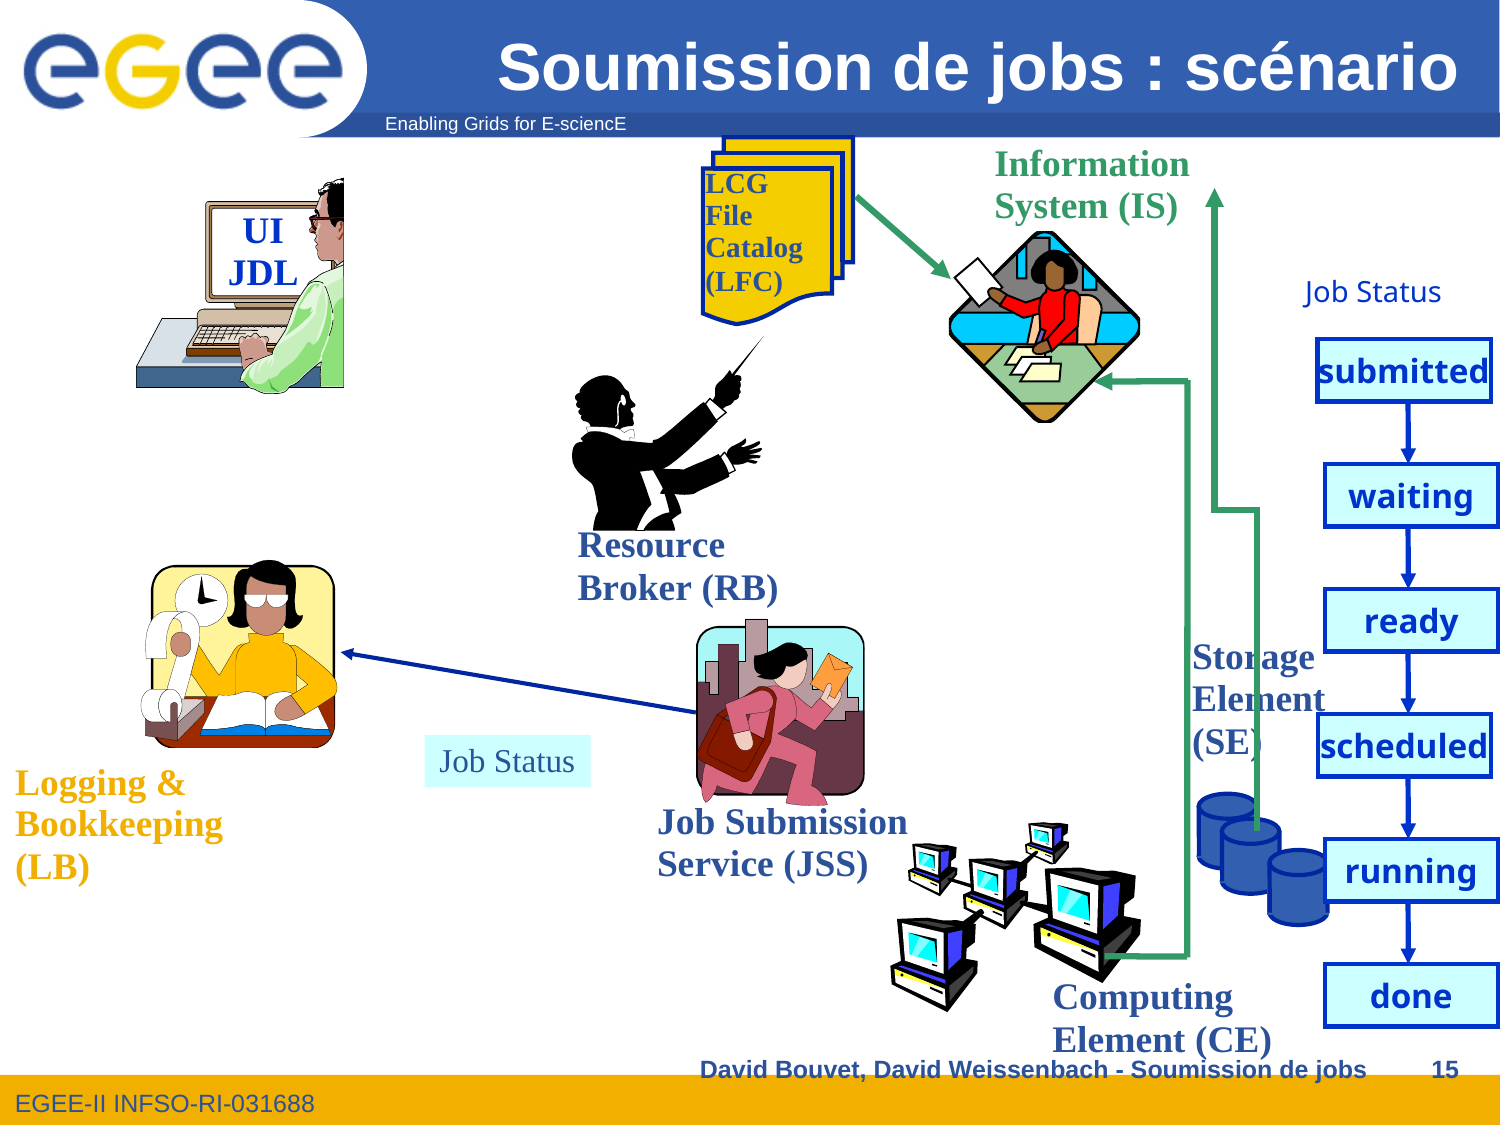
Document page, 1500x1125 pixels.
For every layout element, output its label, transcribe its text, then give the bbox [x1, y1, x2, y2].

text_box ready [1324, 589, 1498, 652]
text_box running [1324, 839, 1498, 902]
text_box [1198, 793, 1328, 925]
text_box scheduled [1317, 713, 1492, 777]
text_box Logging & Bookkeeping (LB)‏ [0, 753, 239, 896]
chart [571, 336, 764, 516]
text_box UI JDL [213, 202, 314, 302]
picture [887, 818, 1141, 1019]
title Soumission de jobs : scénario [369, 9, 1475, 126]
text_box LCG File Catalog (LFC)‏ [690, 159, 819, 307]
text_box done [1324, 964, 1498, 1027]
text_box Job Status [424, 734, 591, 788]
text_box Storage Element (SE)‏ [1177, 628, 1184, 771]
picture [18, 30, 349, 112]
text_box [713, 137, 853, 294]
text_box waiting [1324, 464, 1498, 527]
chart [696, 618, 865, 792]
text_box submitted [1317, 338, 1491, 402]
text_box Resource Broker (RB)‏ [562, 516, 794, 617]
text_box Job Submission Service (JSS)‏ [642, 792, 923, 894]
text_box Job Status [1290, 264, 1500, 320]
text_box Storage Element (SE)‏ [1260, 628, 1341, 771]
chart [948, 231, 1141, 423]
chart [136, 177, 344, 394]
text_box Storage Element (SE)‏ [1191, 628, 1254, 771]
text_box Computing Element (CE)‏ [1037, 968, 1288, 1069]
chart [140, 556, 341, 748]
text_box Information System (IS)‏ [979, 135, 1215, 236]
text_box [702, 307, 782, 325]
